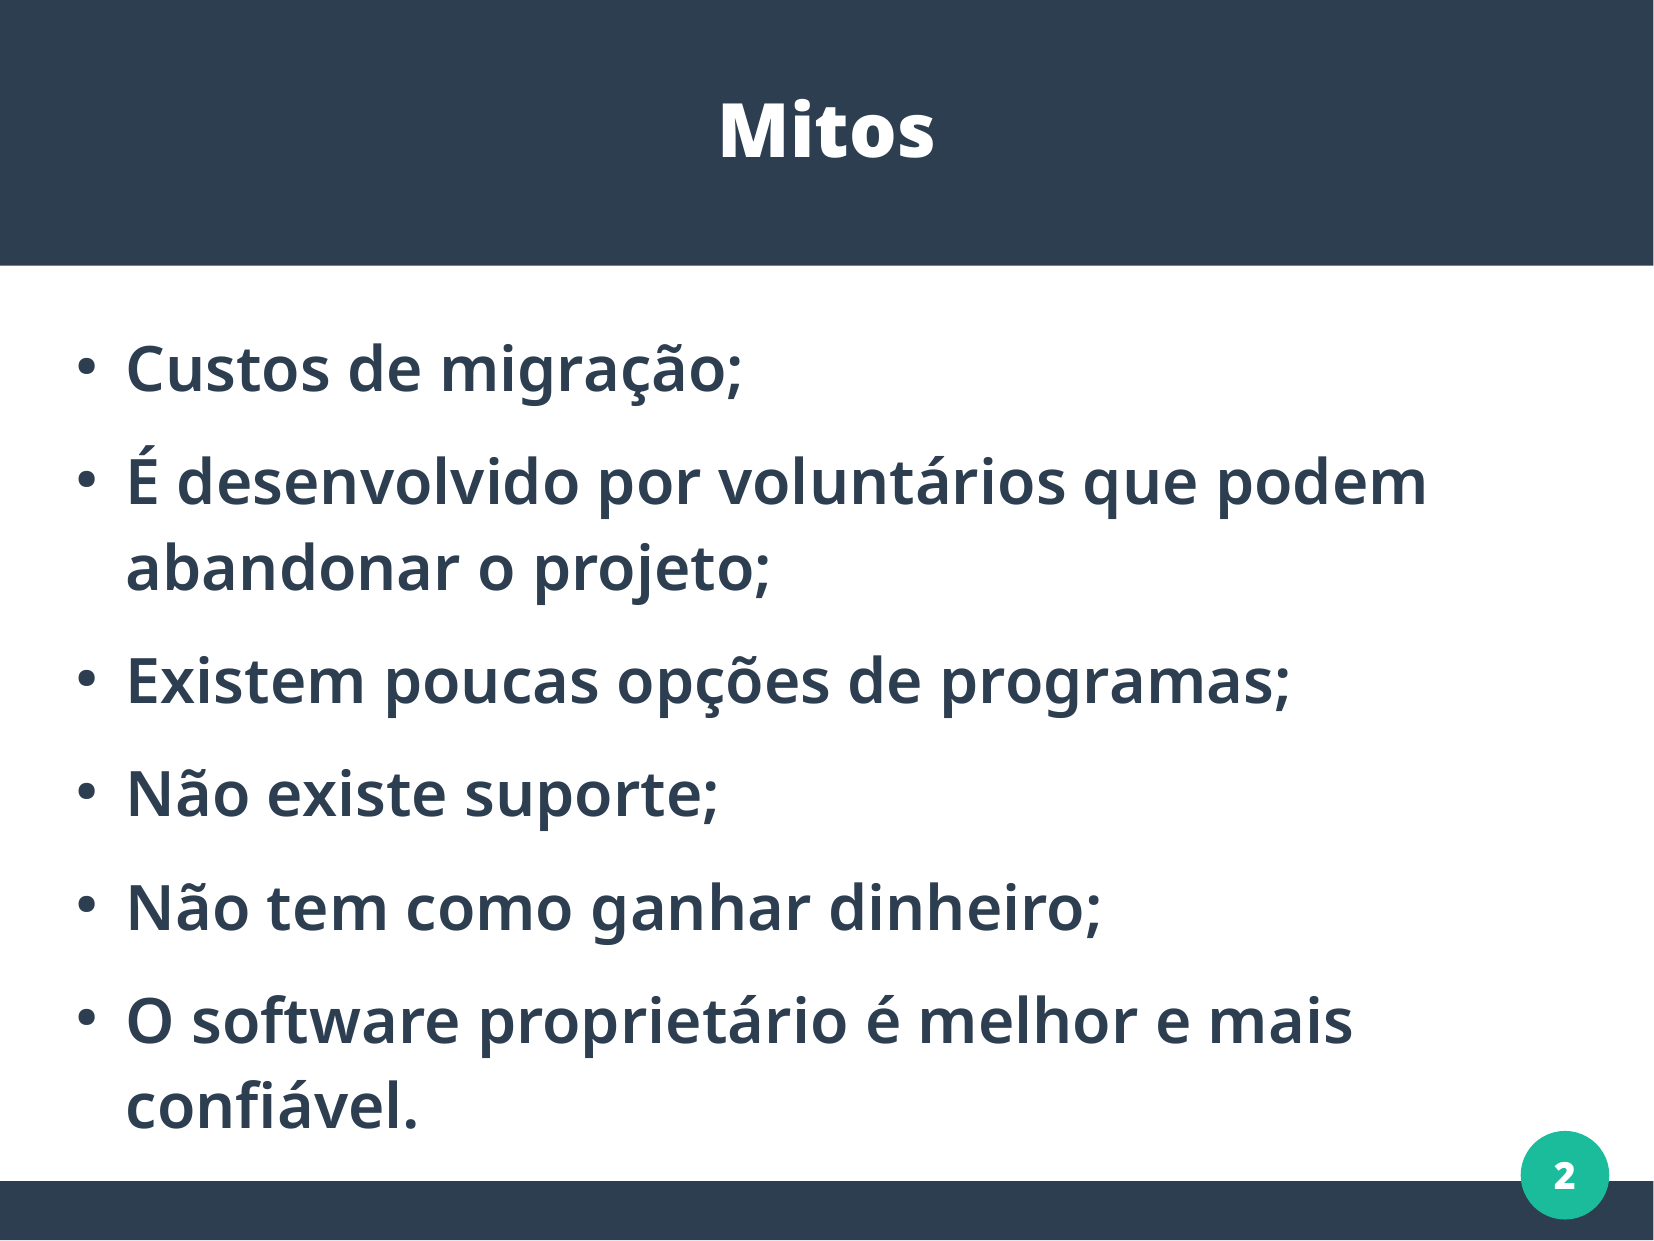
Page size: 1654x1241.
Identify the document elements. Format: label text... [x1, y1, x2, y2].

list Custos de migração; É desenvolvido por voluntários que podem abandonar o projeto; Existem poucas opções de programas; Não existe suporte; Não tem como ganhar dinheiro; O software proprietário é melhor e mais confiável. [59, 324, 1595, 1152]
title Mitos [59, 49, 1595, 207]
